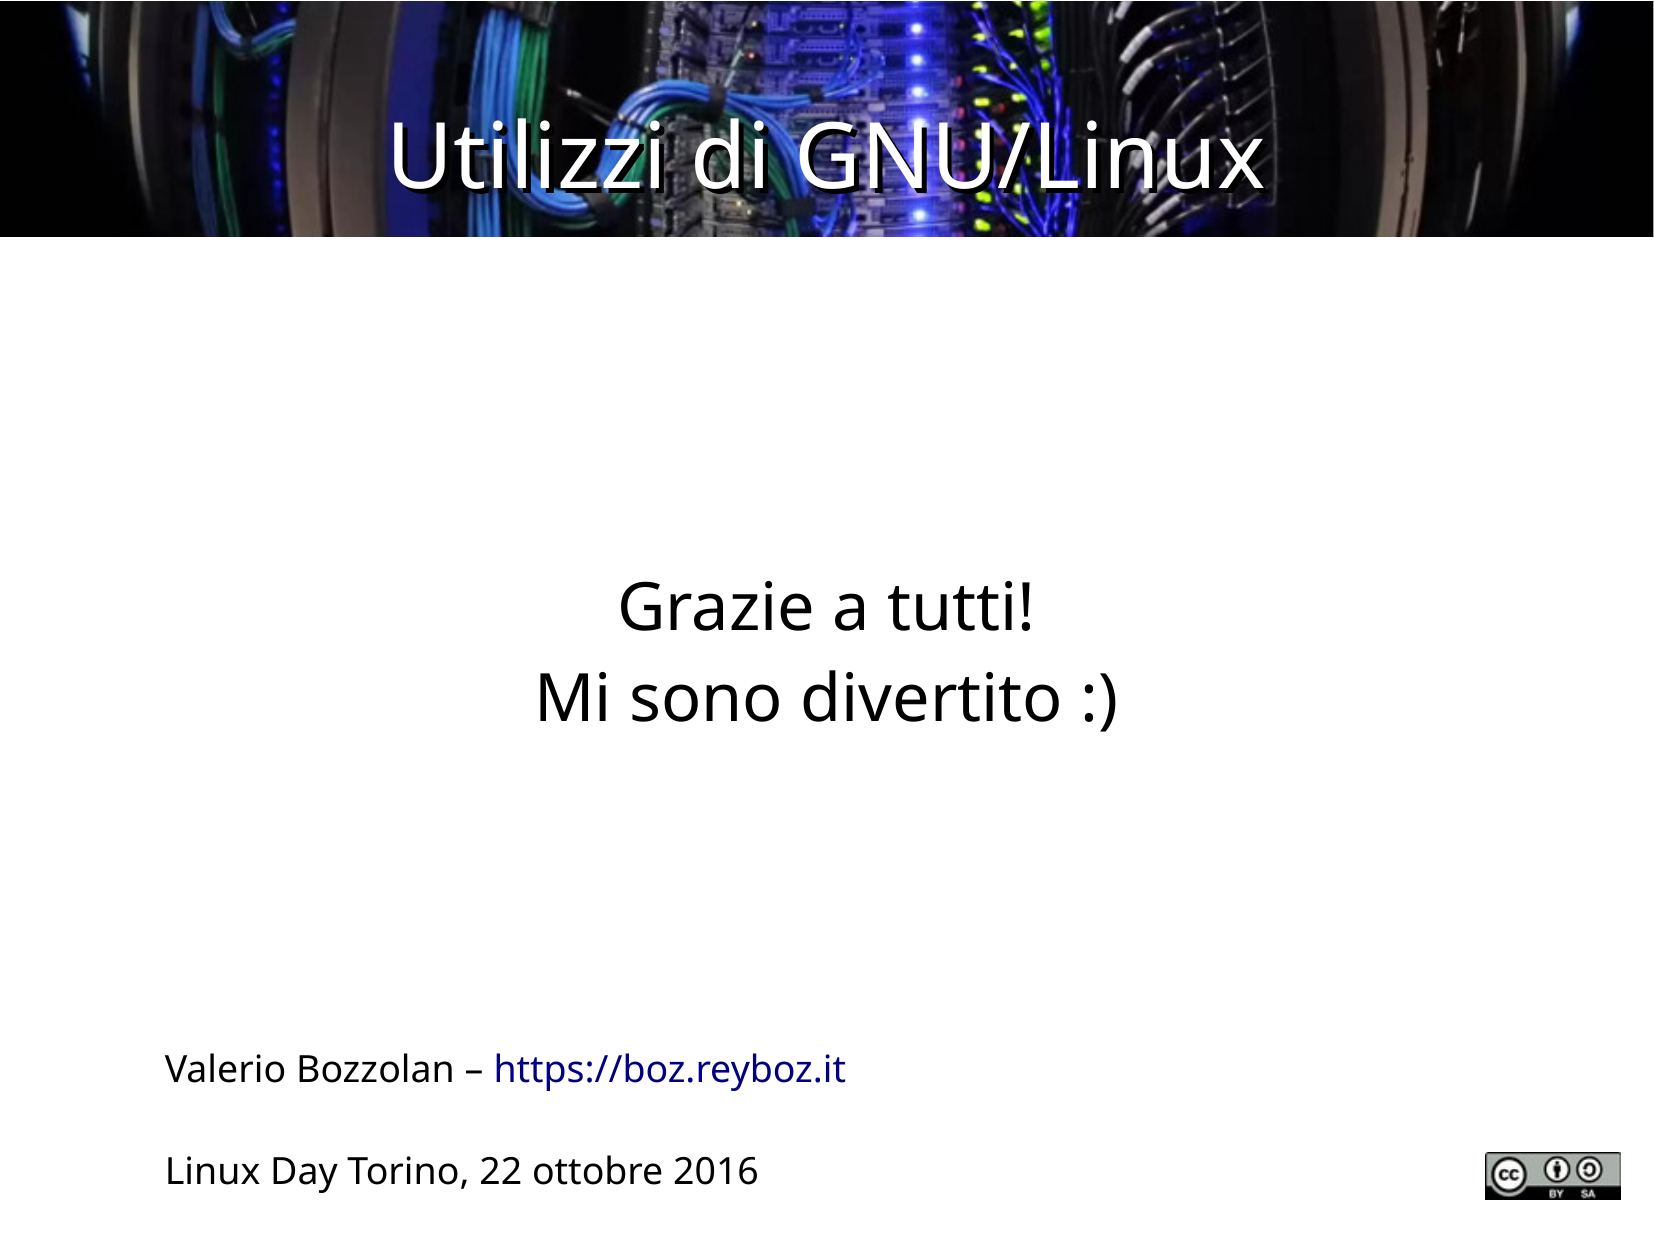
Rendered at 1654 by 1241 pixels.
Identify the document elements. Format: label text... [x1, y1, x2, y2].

picture [0, 1, 1654, 237]
text_box Valerio Bozzolan – https://boz.reyboz.it Linux Day Torino, 22 ottobre 2016 [150, 1035, 1501, 1219]
picture [1485, 1152, 1621, 1201]
title Utilizzi di GNU/Linux [82, 49, 1571, 257]
subtitle Grazie a tutti! Mi sono divertito :) [82, 290, 1571, 1010]
